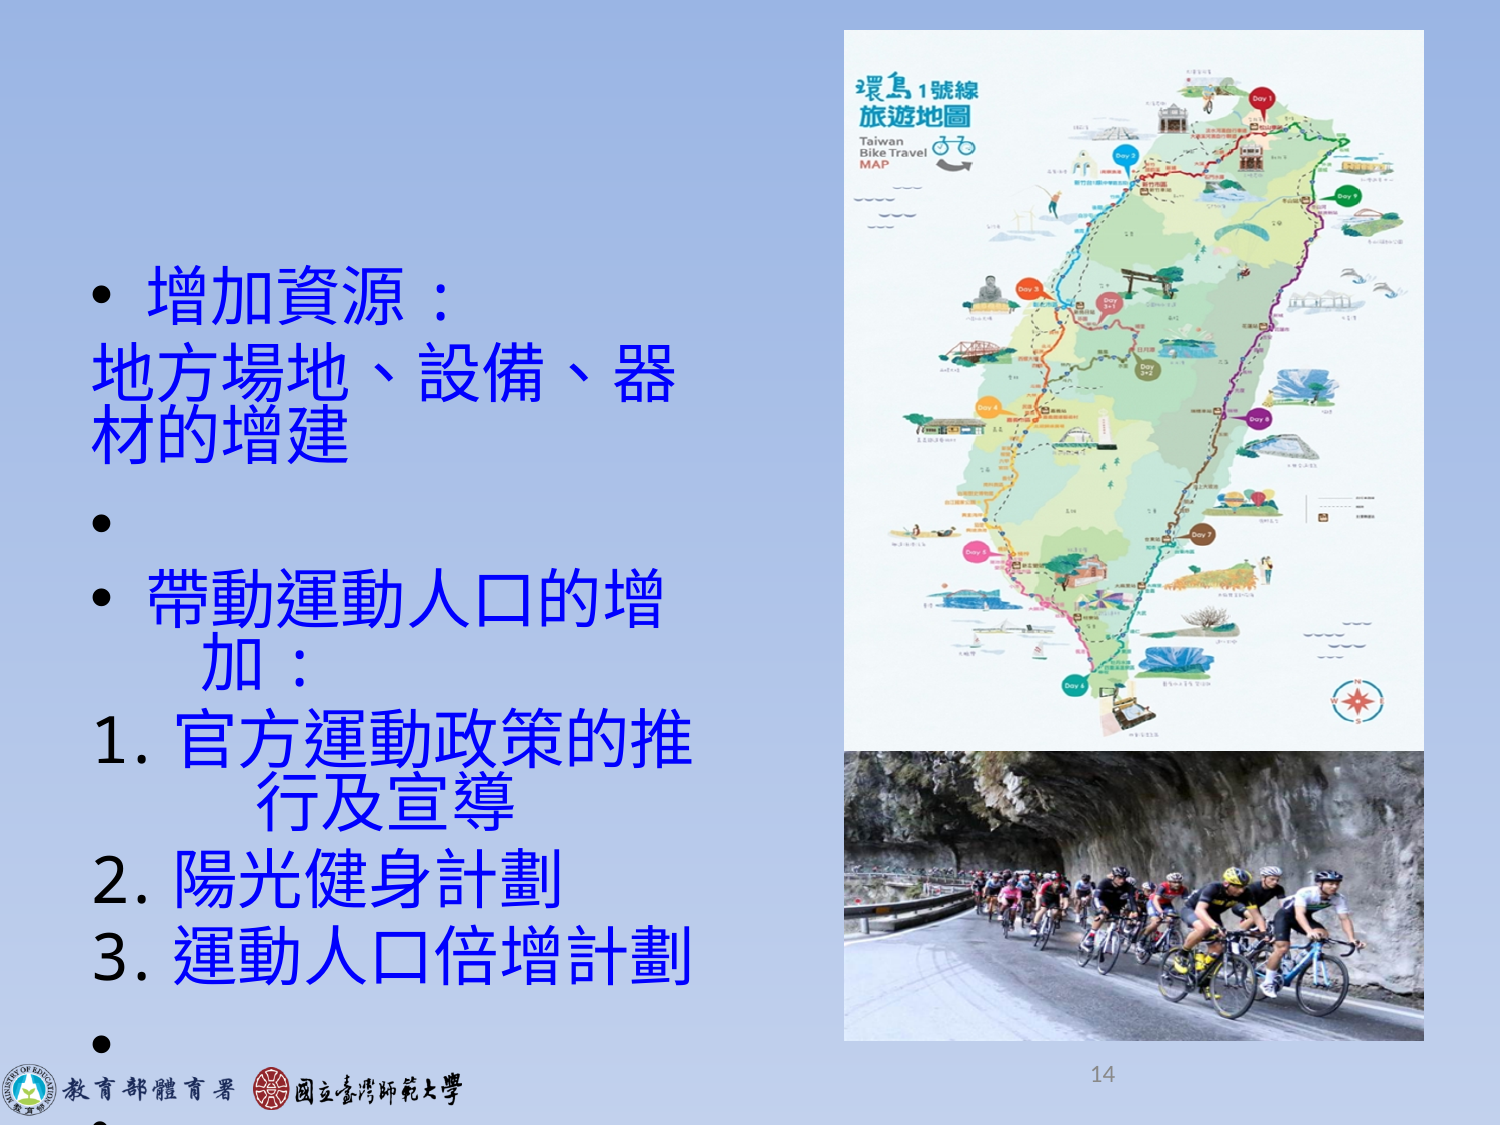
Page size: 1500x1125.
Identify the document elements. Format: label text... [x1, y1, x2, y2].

picture [844, 30, 1424, 1041]
list 增加資源: 地方場地、設備、器材的增建 帶動運動人口的增加: 官方運動政策的推行及宣導 陽光健身計劃 運動人口倍增計劃 [75, 262, 738, 1005]
text_box [1074, 1042, 1426, 1103]
